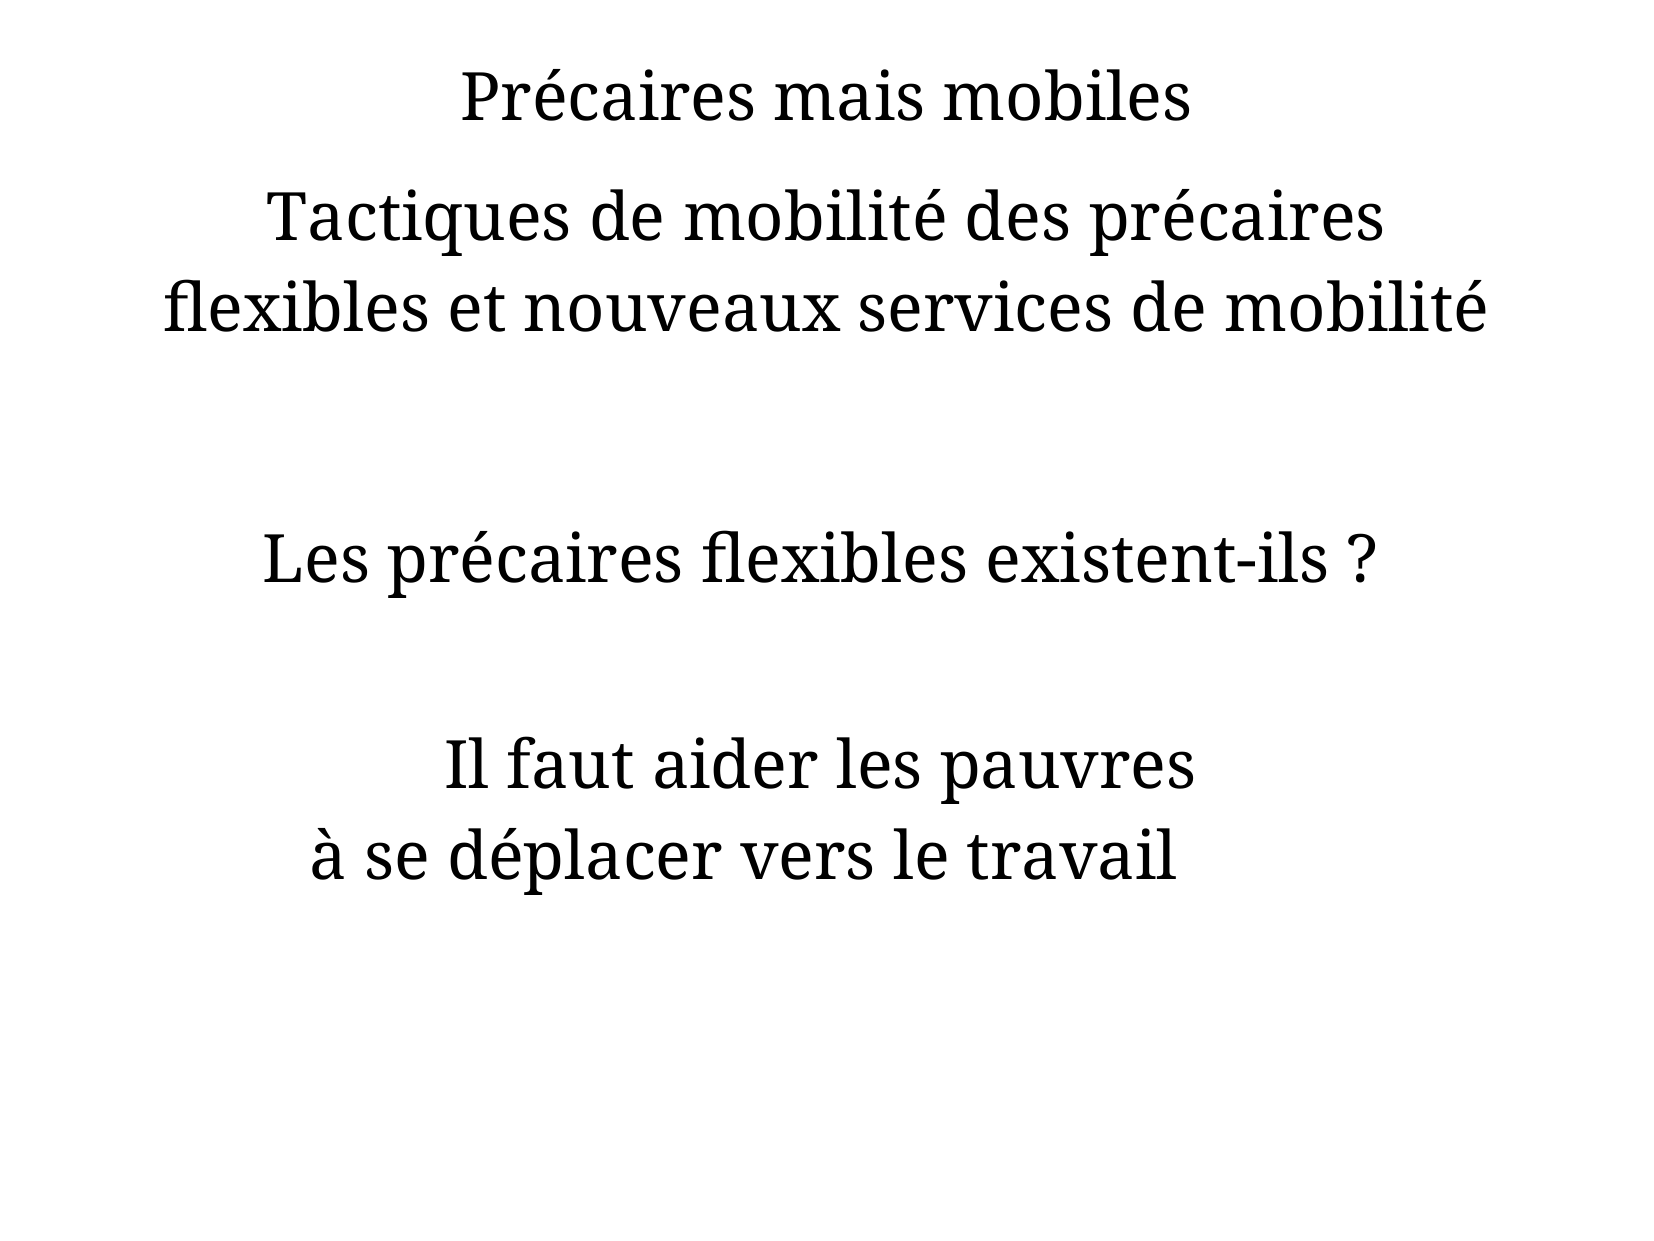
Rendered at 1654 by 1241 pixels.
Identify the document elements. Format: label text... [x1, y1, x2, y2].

text_box Il faut aider les pauvres à se déplacer vers le travail [118, 710, 1506, 906]
text_box Précaires mais mobiles Tactiques de mobilité des précaires flexibles et nouveaux services de mobilité [147, 41, 1506, 356]
text_box Les précaires flexibles existent-ils ? [118, 503, 1506, 609]
